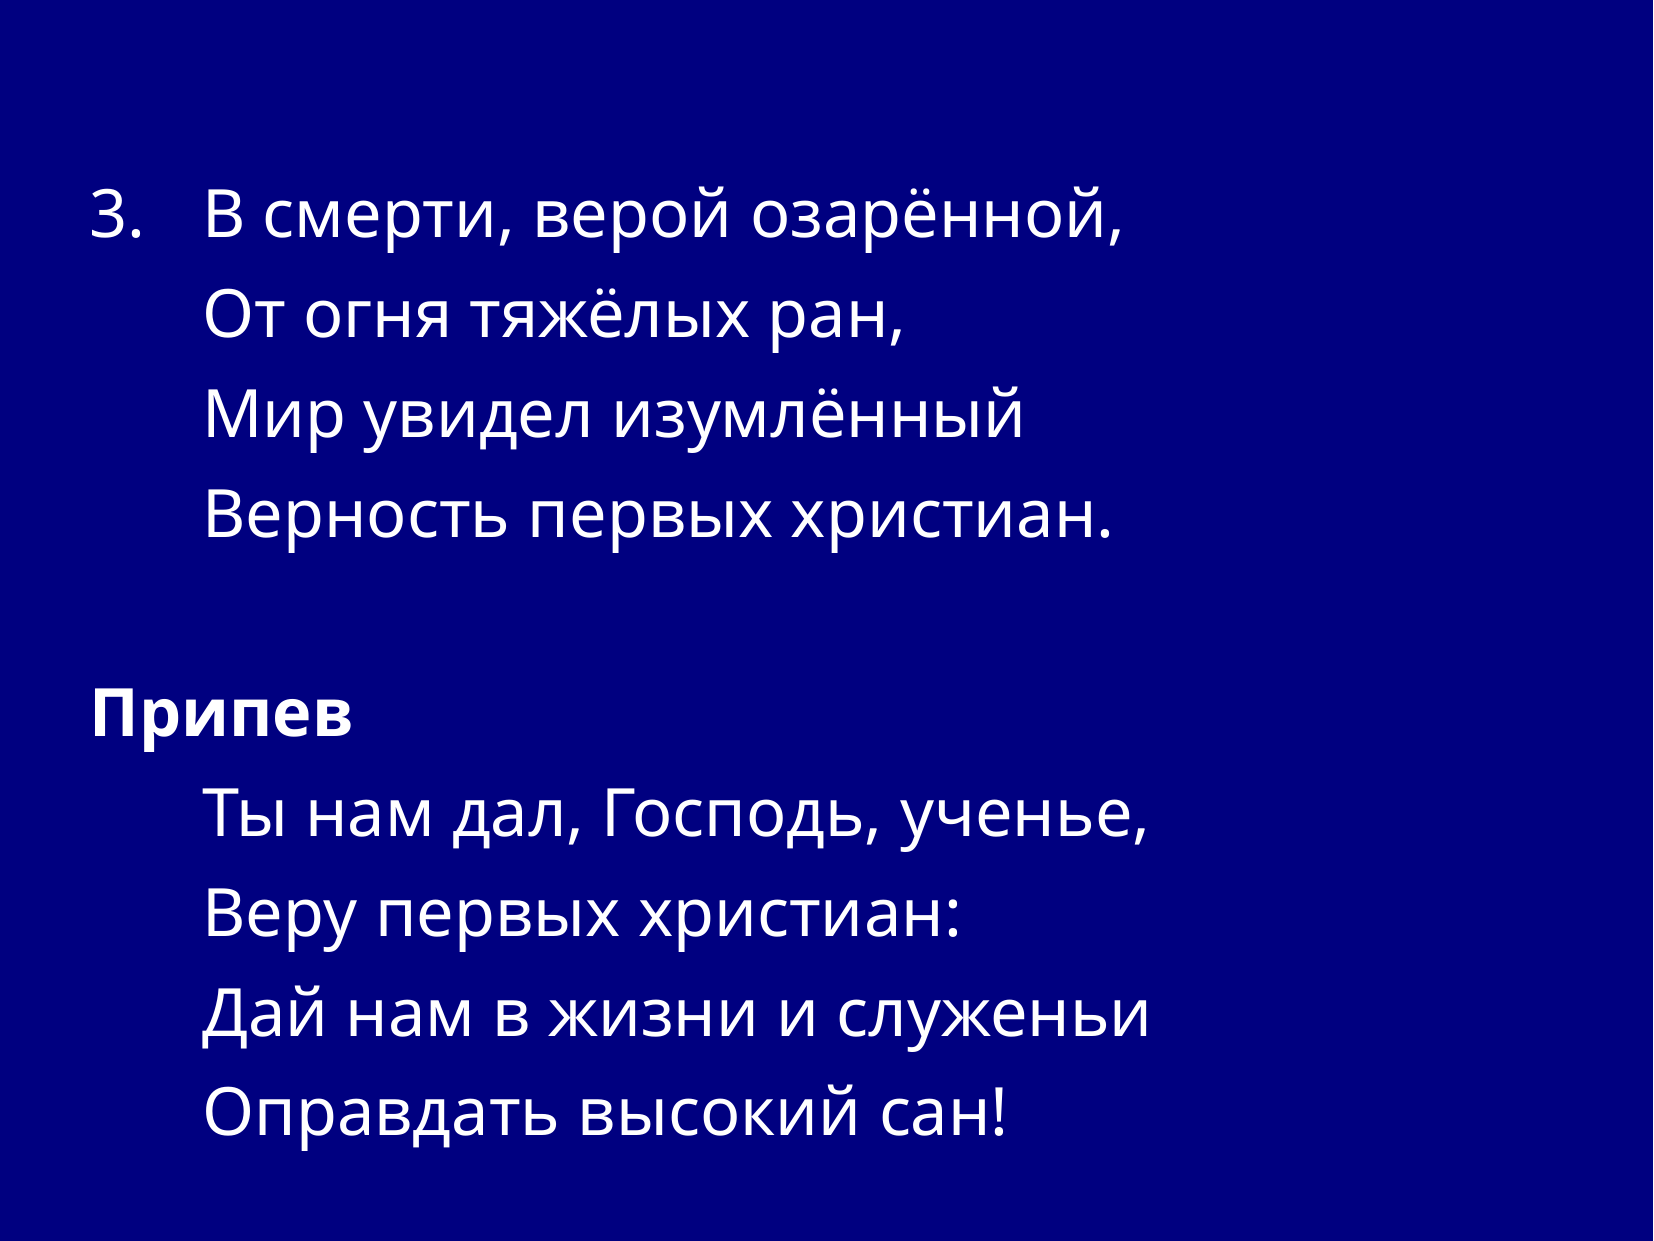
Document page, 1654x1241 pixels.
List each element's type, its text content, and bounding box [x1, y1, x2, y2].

text_box 3. В смерти, верой озарённой, От огня тяжёлых ран, Мир увидел изумлённый Верность первых христиан. Припев Ты нам дал, Господь, ученье, Веру первых христиан: Дай нам в жизни и служеньи Оправдать высокий сан! [75, 150, 1576, 1163]
